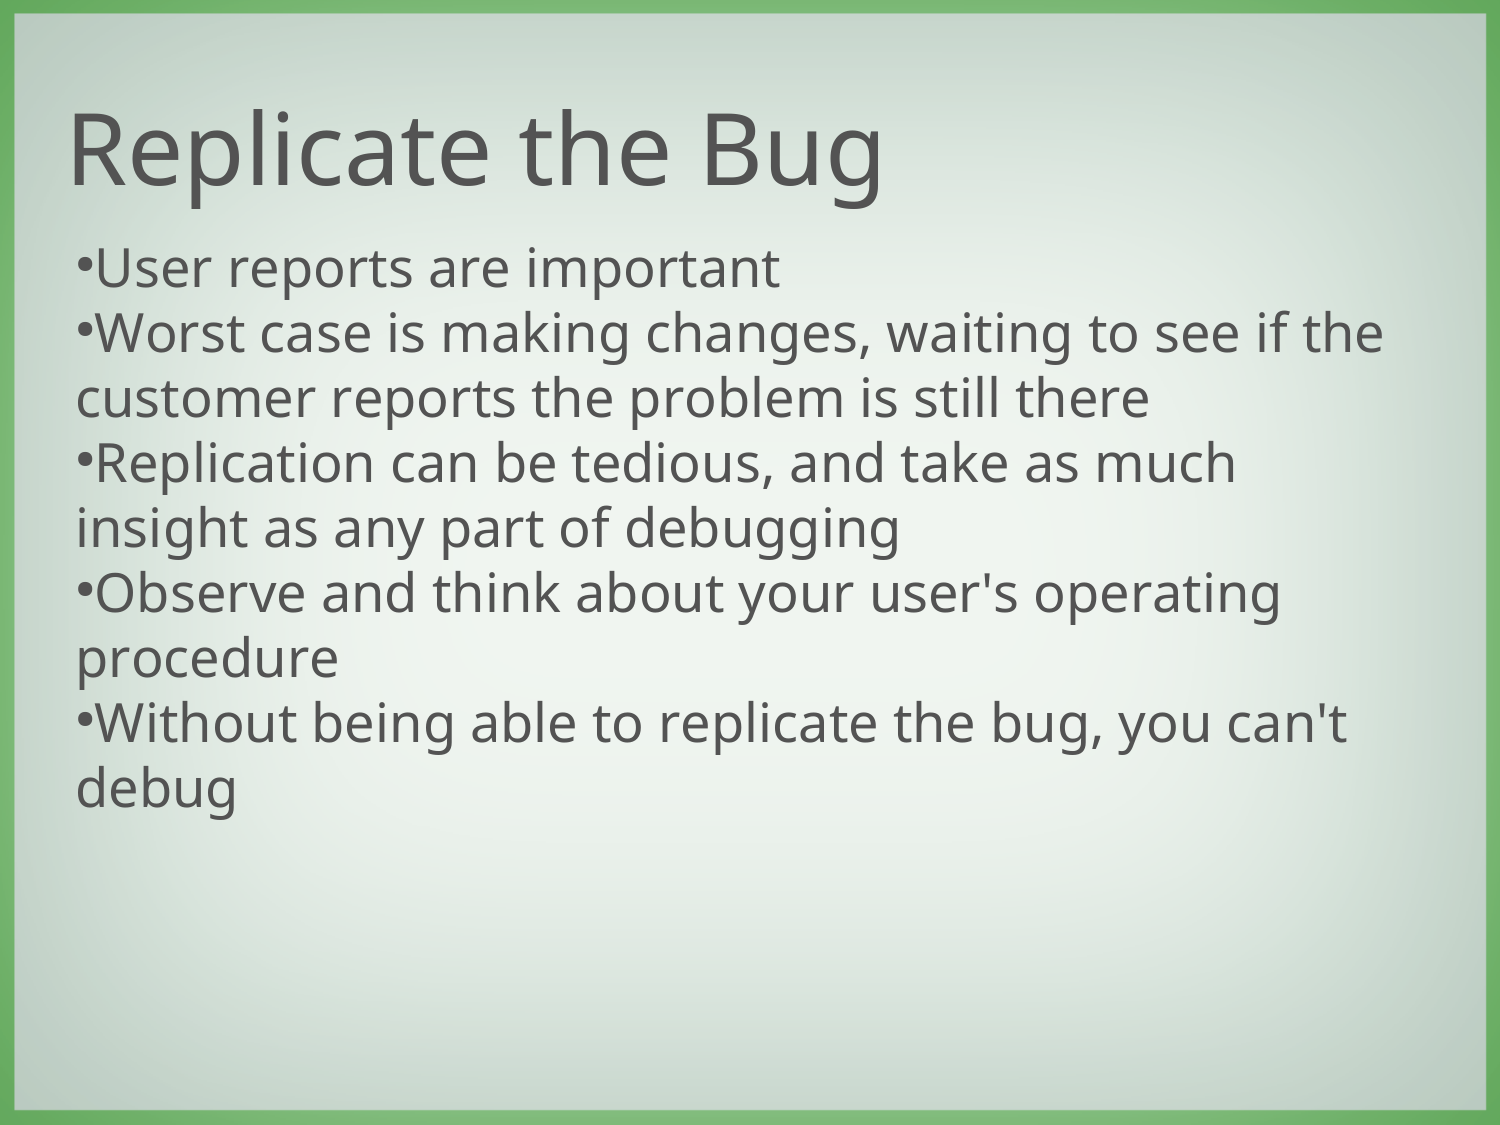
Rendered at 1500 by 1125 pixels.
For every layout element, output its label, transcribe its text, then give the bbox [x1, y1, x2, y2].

picture [0, 0, 1500, 1125]
text_box User reports are important Worst case is making changes, waiting to see if the customer reports the problem is still there Replication can be tedious, and take as much insight as any part of debugging Observe and think about your user's operating procedure Without being able to replicate the bug, you can't debug [60, 225, 1428, 1107]
list [46, 201, 1453, 1006]
title Replicate the Bug [50, 63, 1457, 228]
